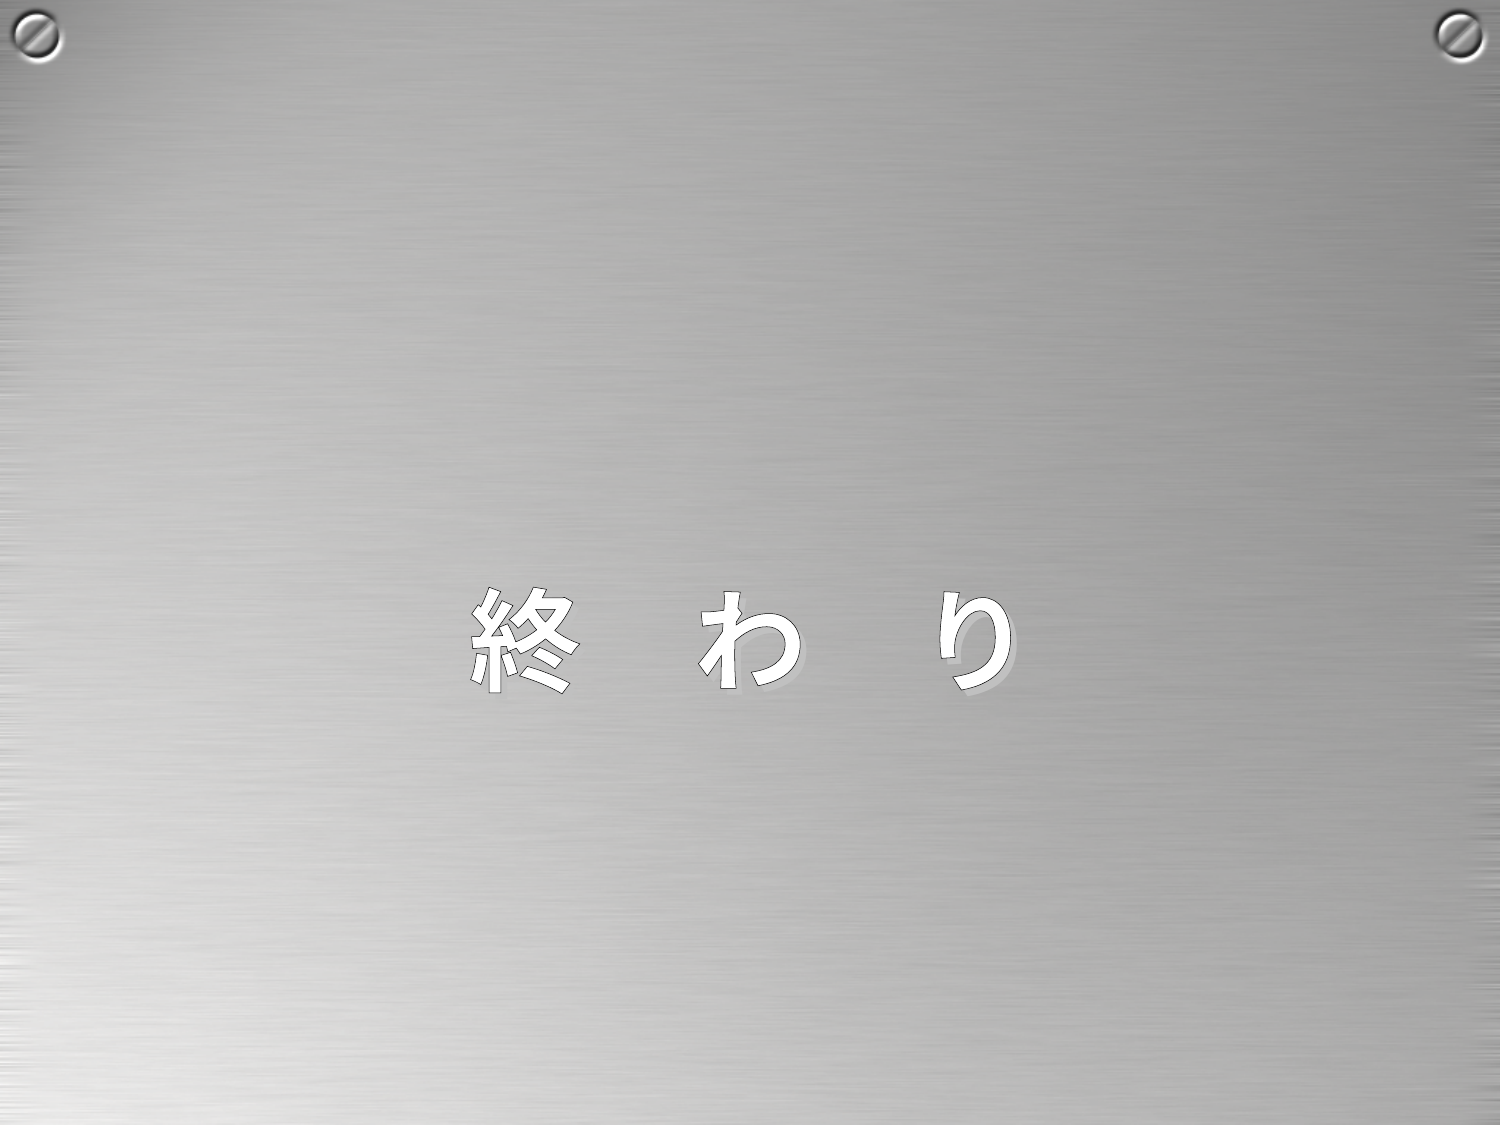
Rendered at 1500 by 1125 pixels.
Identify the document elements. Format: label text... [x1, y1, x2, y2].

subtitle 終 わ り [75, 269, 1426, 998]
picture [0, 0, 1500, 1125]
